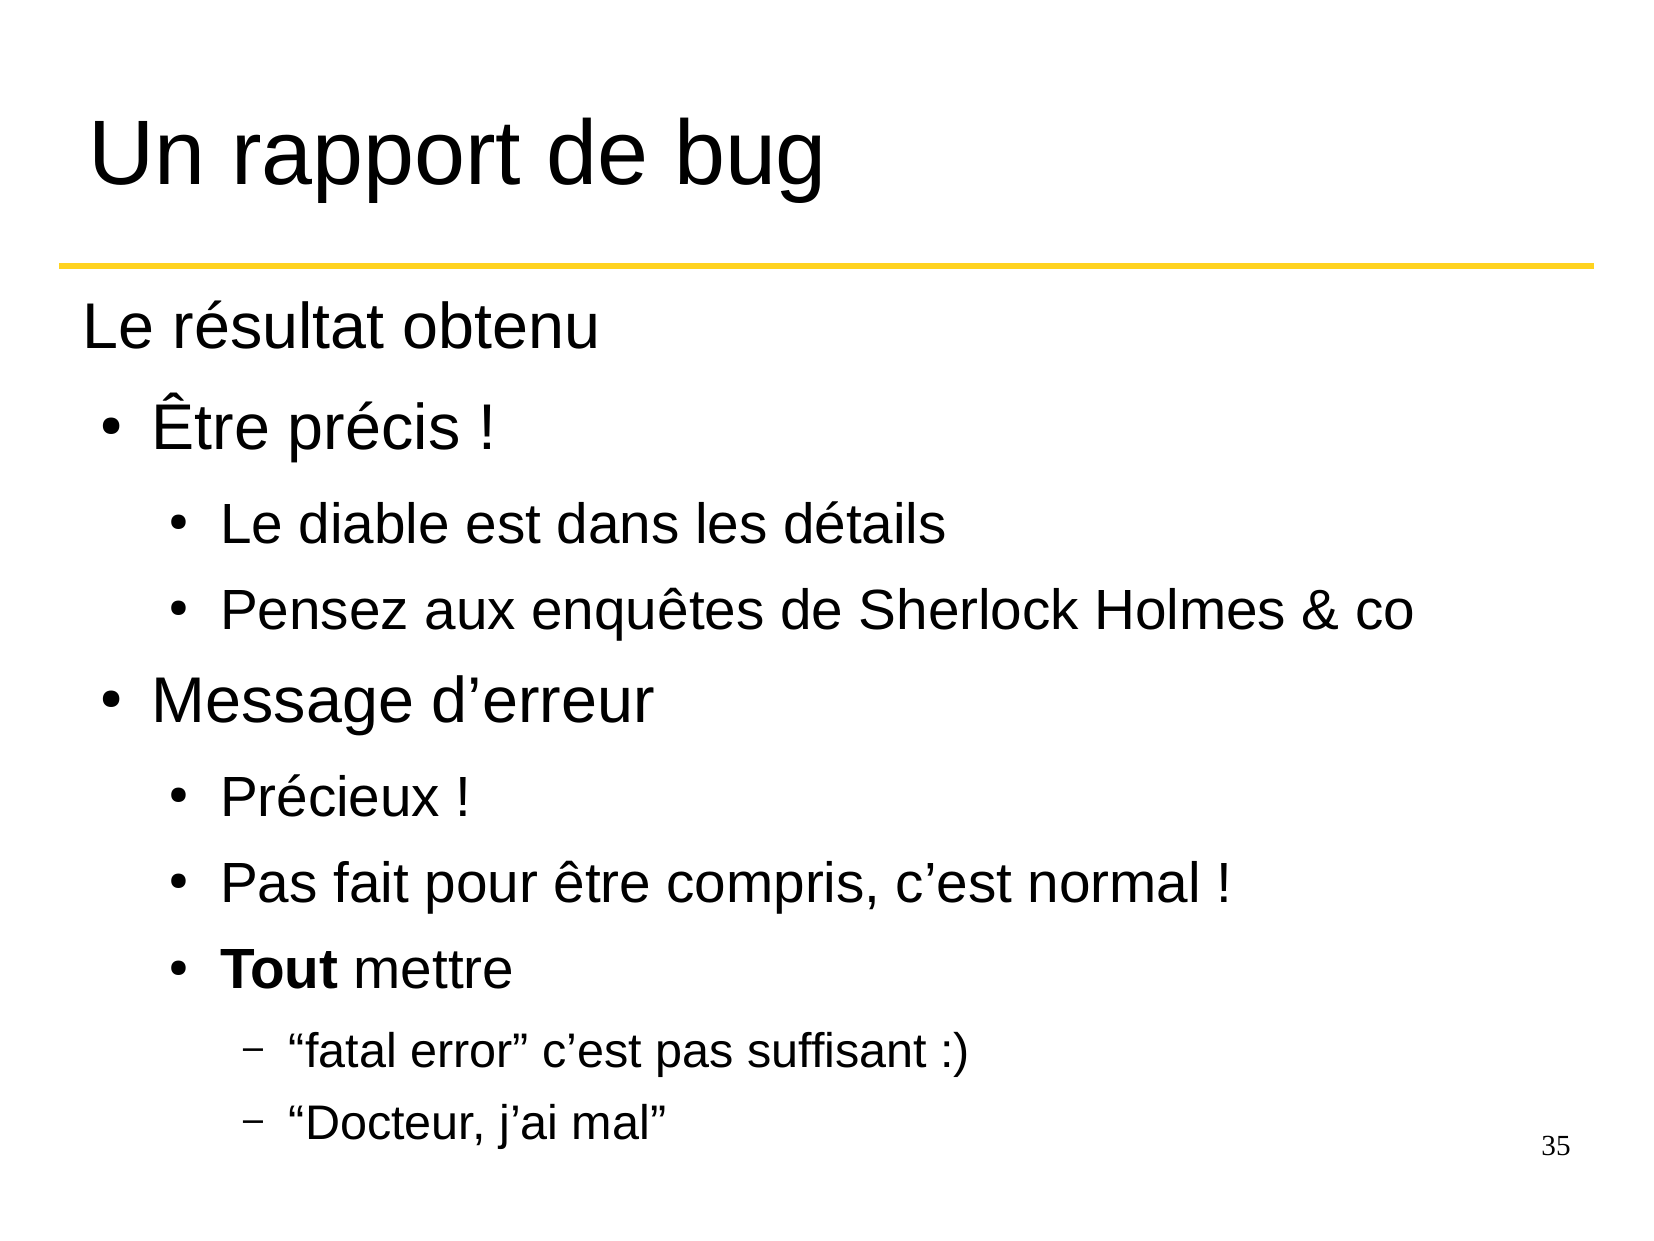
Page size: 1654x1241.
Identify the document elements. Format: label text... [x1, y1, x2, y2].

list Le résultat obtenu Être précis ! Le diable est dans les détails Pensez aux enquêtes de Sherlock Holmes & co Message d’erreur Précieux ! Pas fait pour être compris, c’est normal ! Tout mettre “fatal error” c’est pas suffisant :) “Docteur, j’ai mal” [82, 290, 1571, 1152]
title Un rapport de bug [88, 49, 1571, 257]
